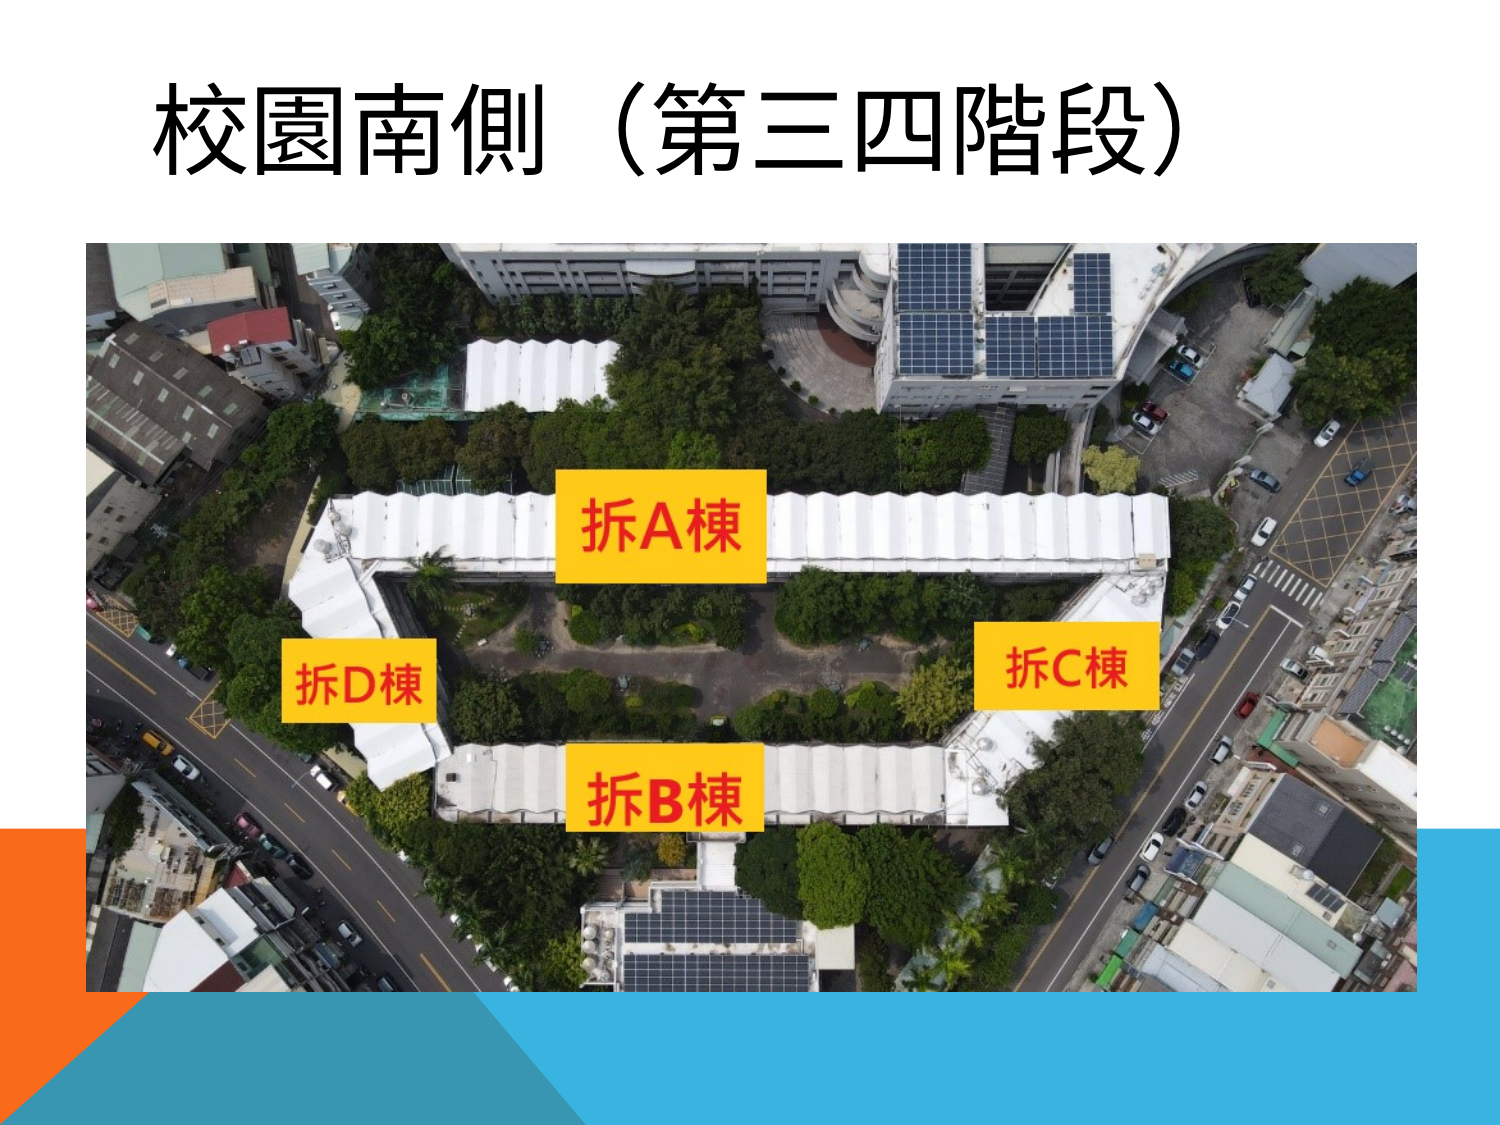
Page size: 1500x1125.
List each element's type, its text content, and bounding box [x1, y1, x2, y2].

picture [86, 243, 1417, 992]
title 校園南側（第三四階段） [135, 60, 1369, 150]
